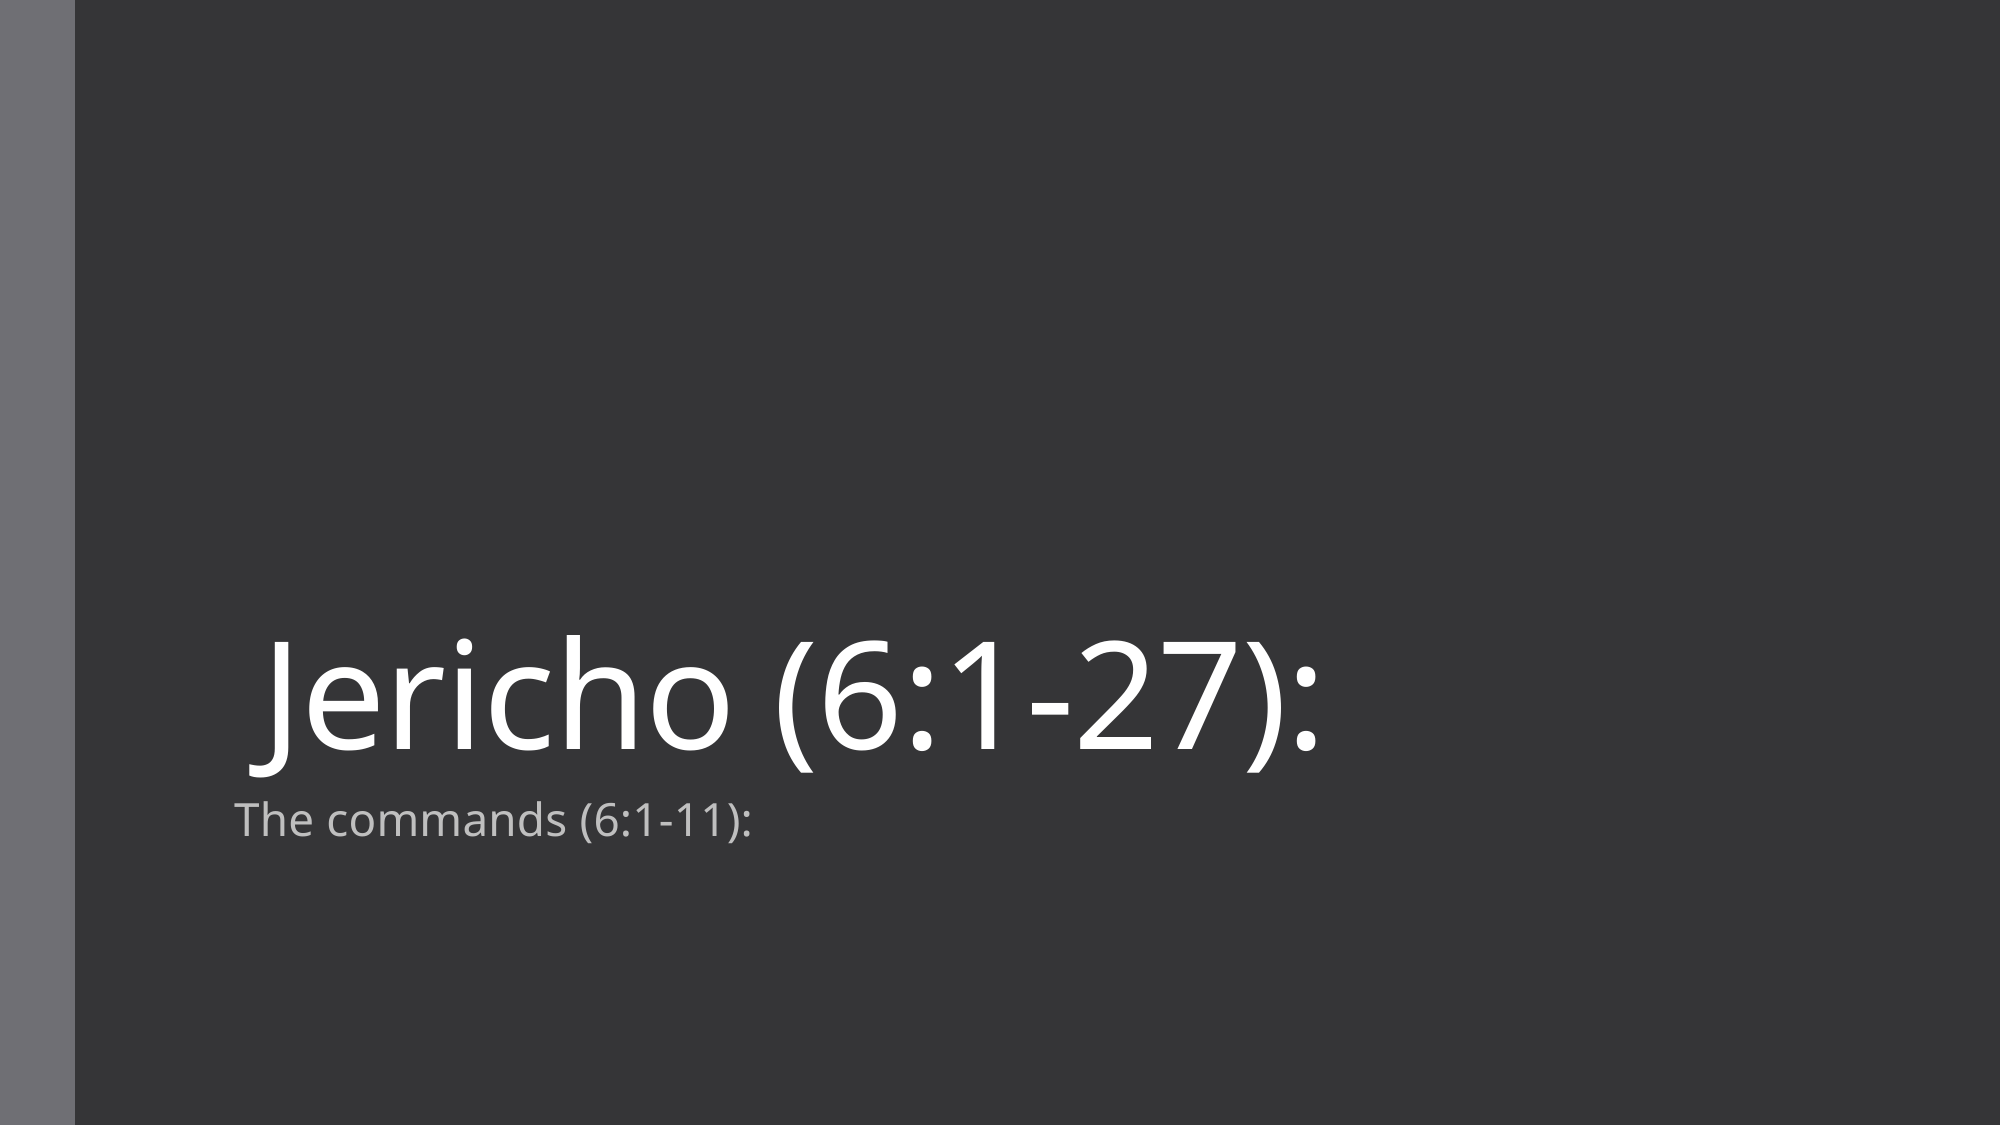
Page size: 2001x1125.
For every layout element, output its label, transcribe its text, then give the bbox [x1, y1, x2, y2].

title Jericho (6:1-27): [206, 124, 1752, 787]
subtitle The commands (6:1-11): [206, 787, 1752, 1066]
